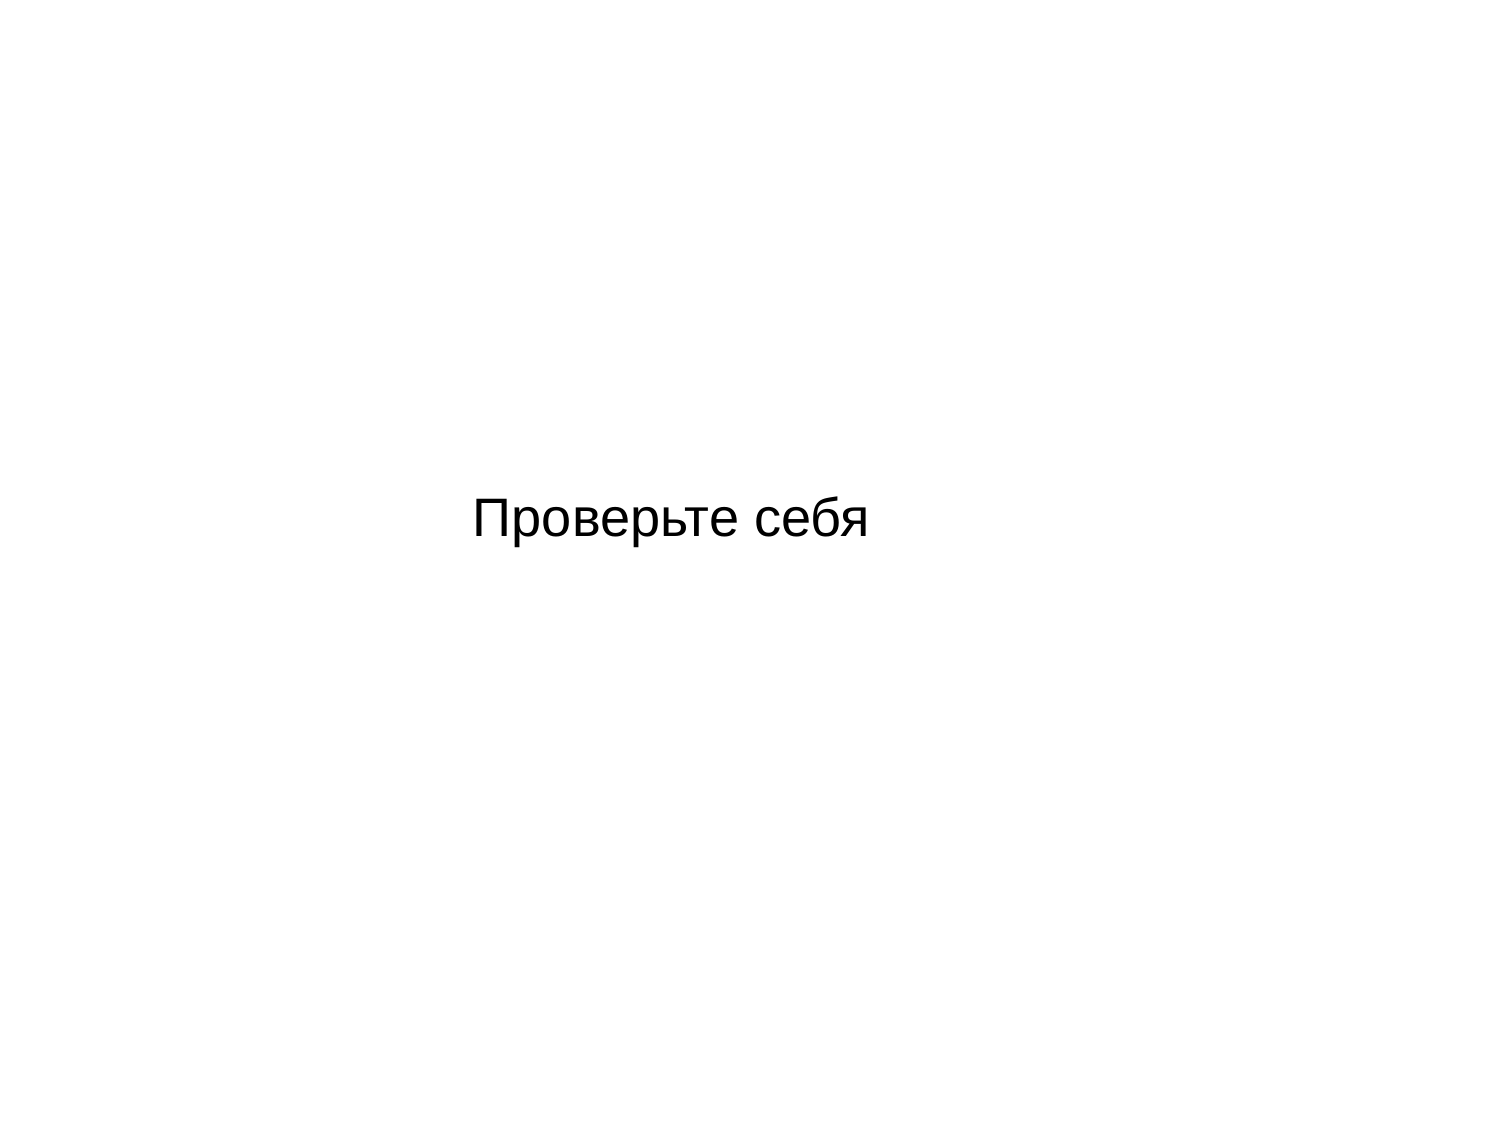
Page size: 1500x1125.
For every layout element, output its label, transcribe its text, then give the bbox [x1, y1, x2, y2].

text_box Проверьте себя [458, 479, 886, 556]
